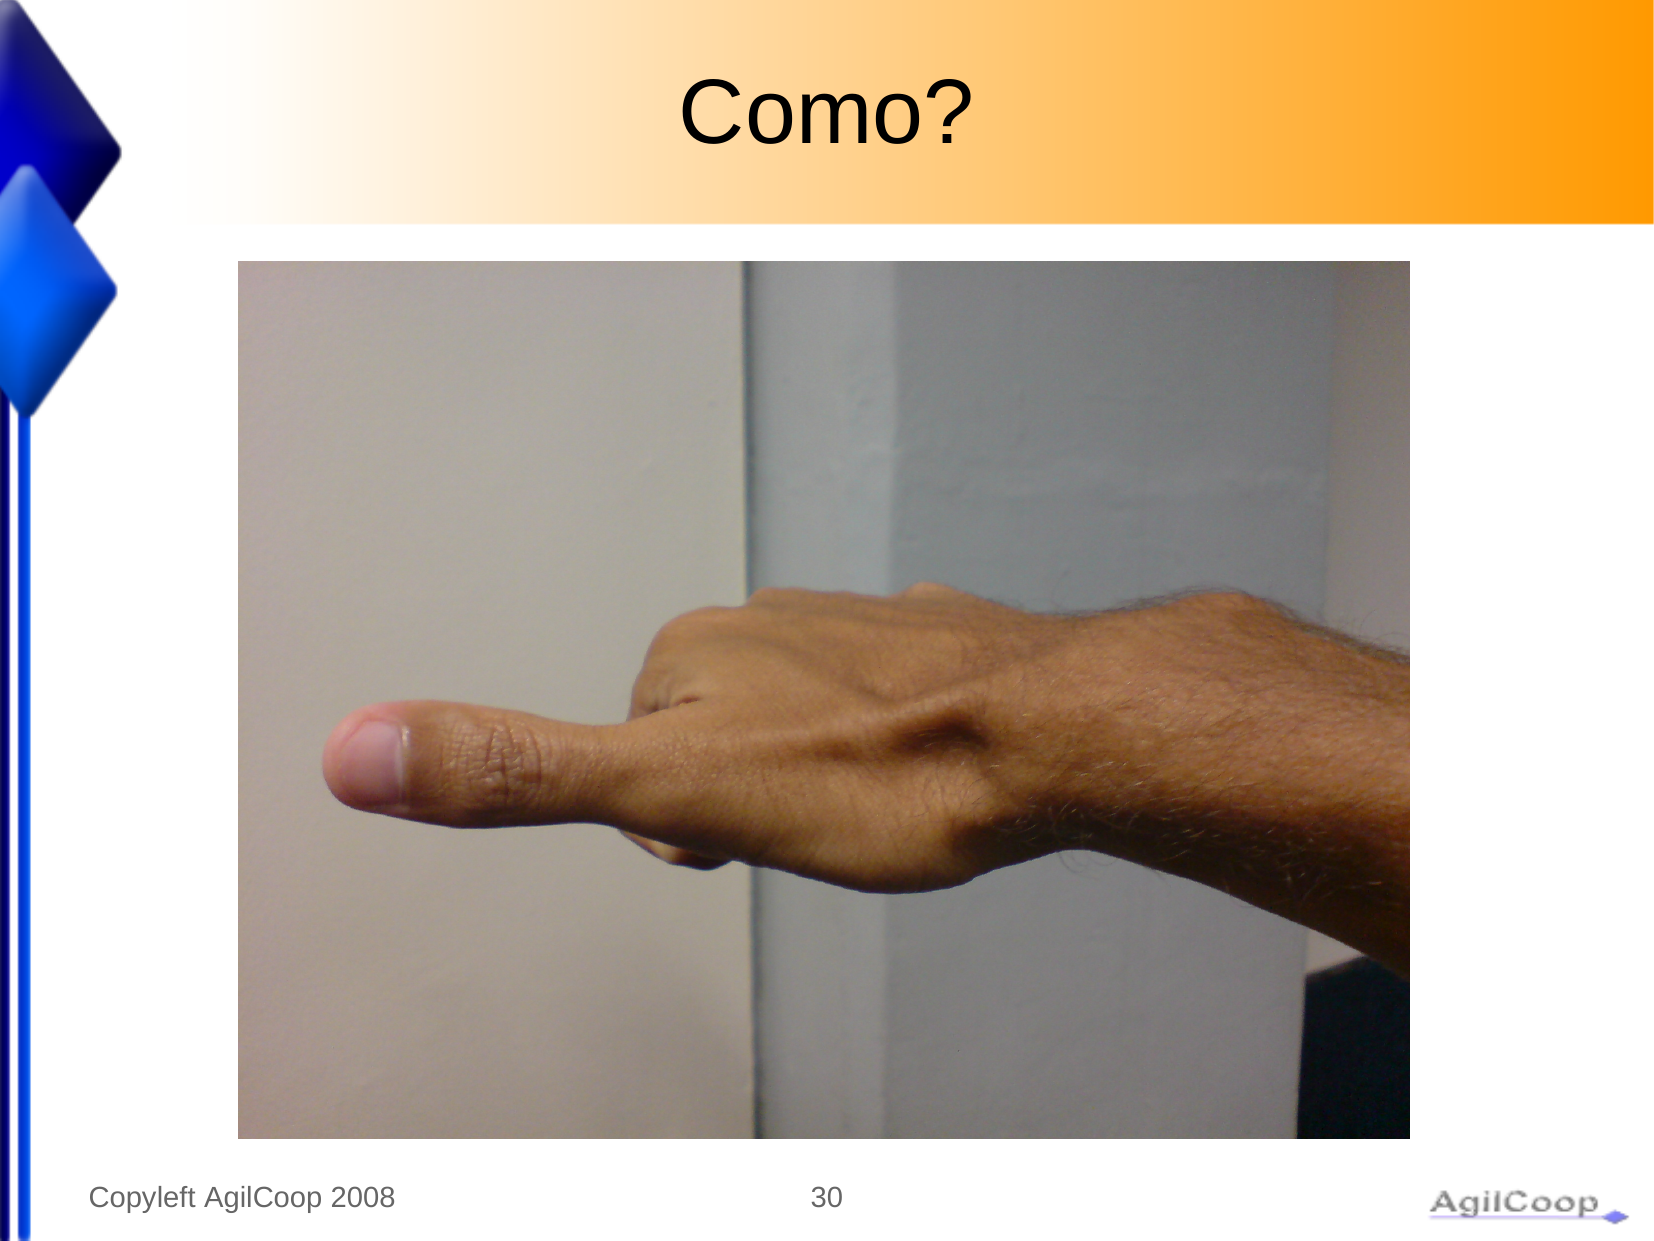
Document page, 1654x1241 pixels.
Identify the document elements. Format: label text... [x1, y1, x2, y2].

picture [0, 0, 1654, 1241]
title Como? [82, 8, 1571, 216]
